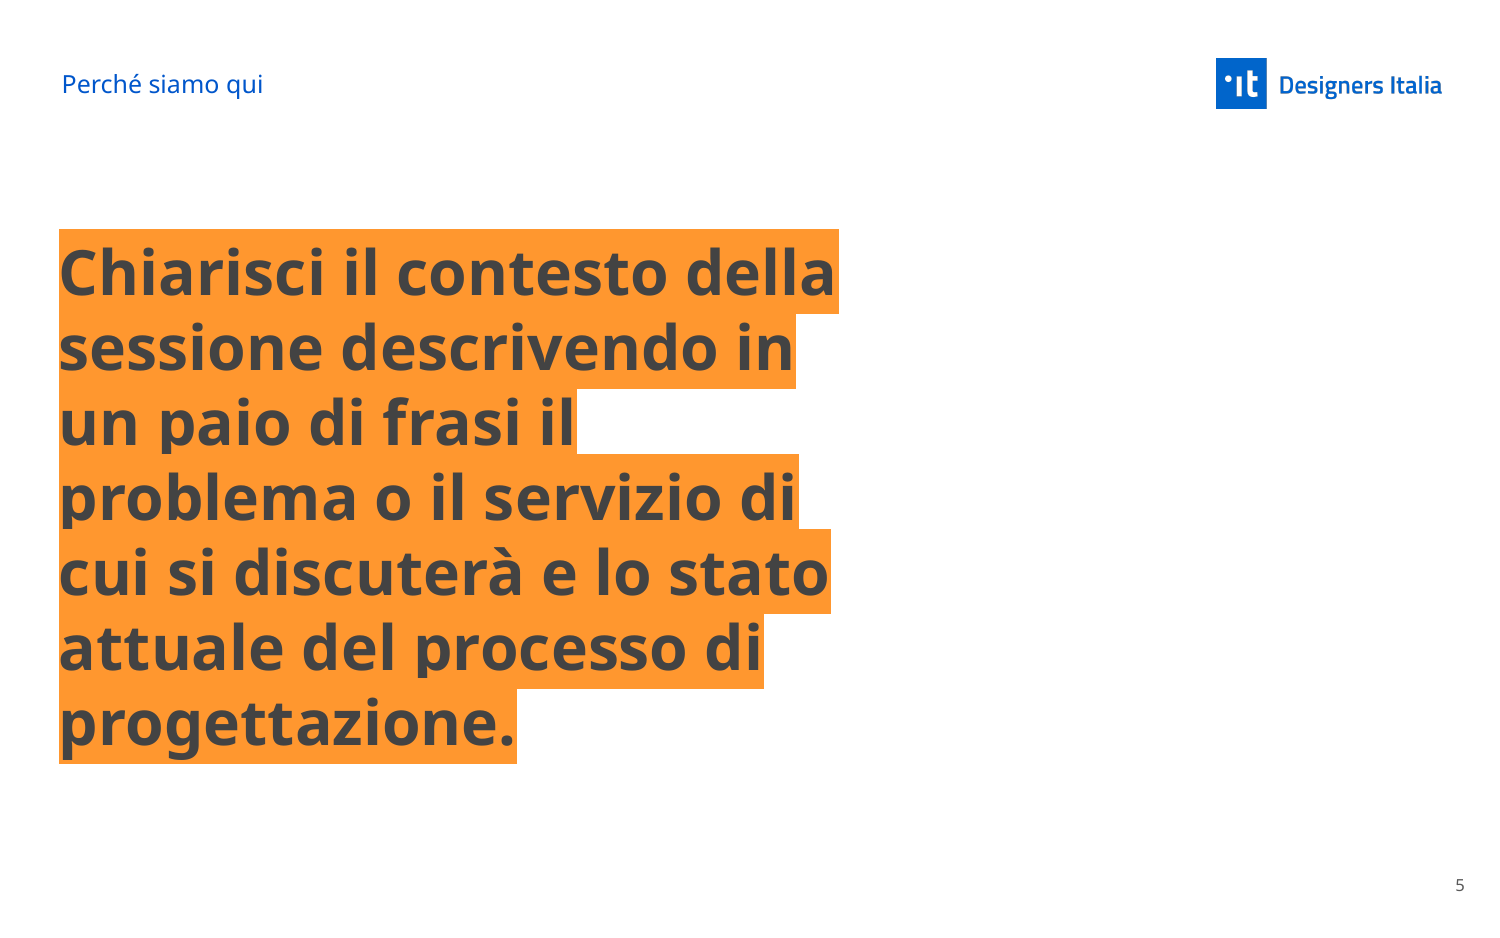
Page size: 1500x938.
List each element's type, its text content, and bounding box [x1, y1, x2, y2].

slide_number <number> [1389, 849, 1480, 922]
text_box Perché siamo qui [46, 58, 684, 110]
text_box Chiarisci il contesto della sessione descrivendo in un paio di frasi il problema o il servizio di cui si discuterà e lo stato attuale del processo di progettazione. [43, 218, 888, 505]
picture [1216, 58, 1455, 109]
